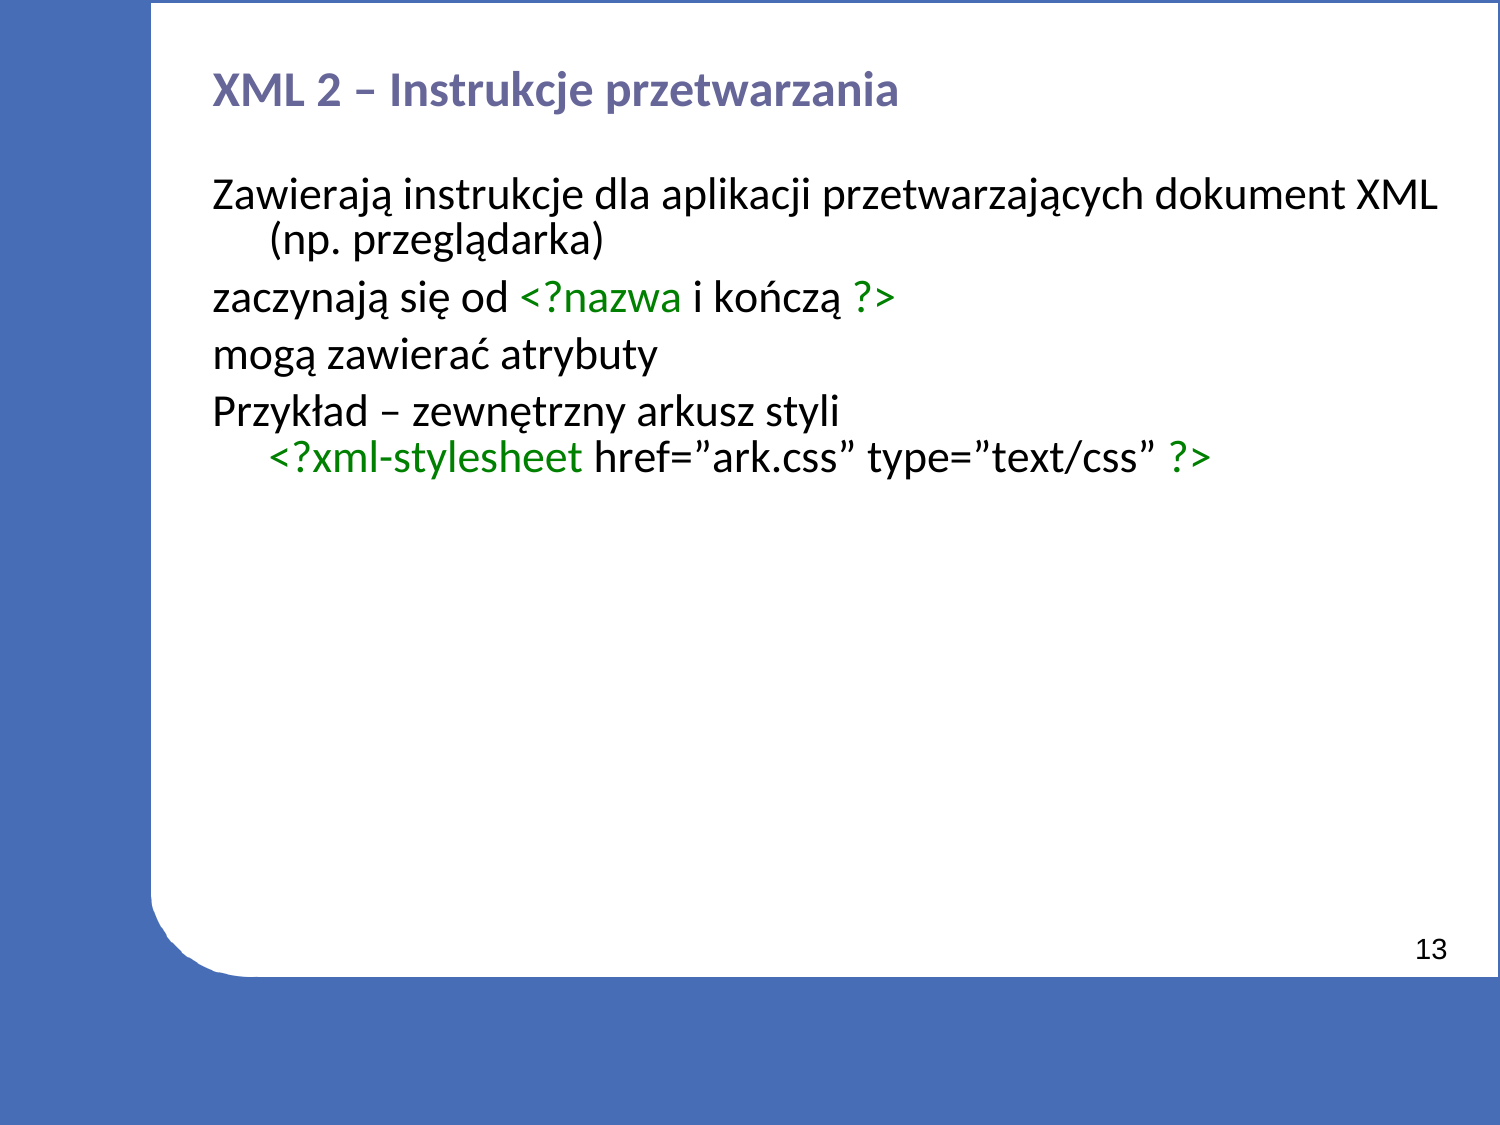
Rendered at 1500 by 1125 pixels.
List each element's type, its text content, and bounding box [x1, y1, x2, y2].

title XML 2 – Instrukcje przetwarzania [212, 24, 1447, 164]
picture [0, 0, 1500, 1125]
list Zawierają instrukcje dla aplikacji przetwarzających dokument XML (np. przeglądarka) zaczynają się od <?nazwa i kończą ?> mogą zawierać atrybuty Przykład – zewnętrzny arkusz styli <?xml-stylesheet href=”ark.css” type=”text/css” ?> [212, 174, 1448, 911]
